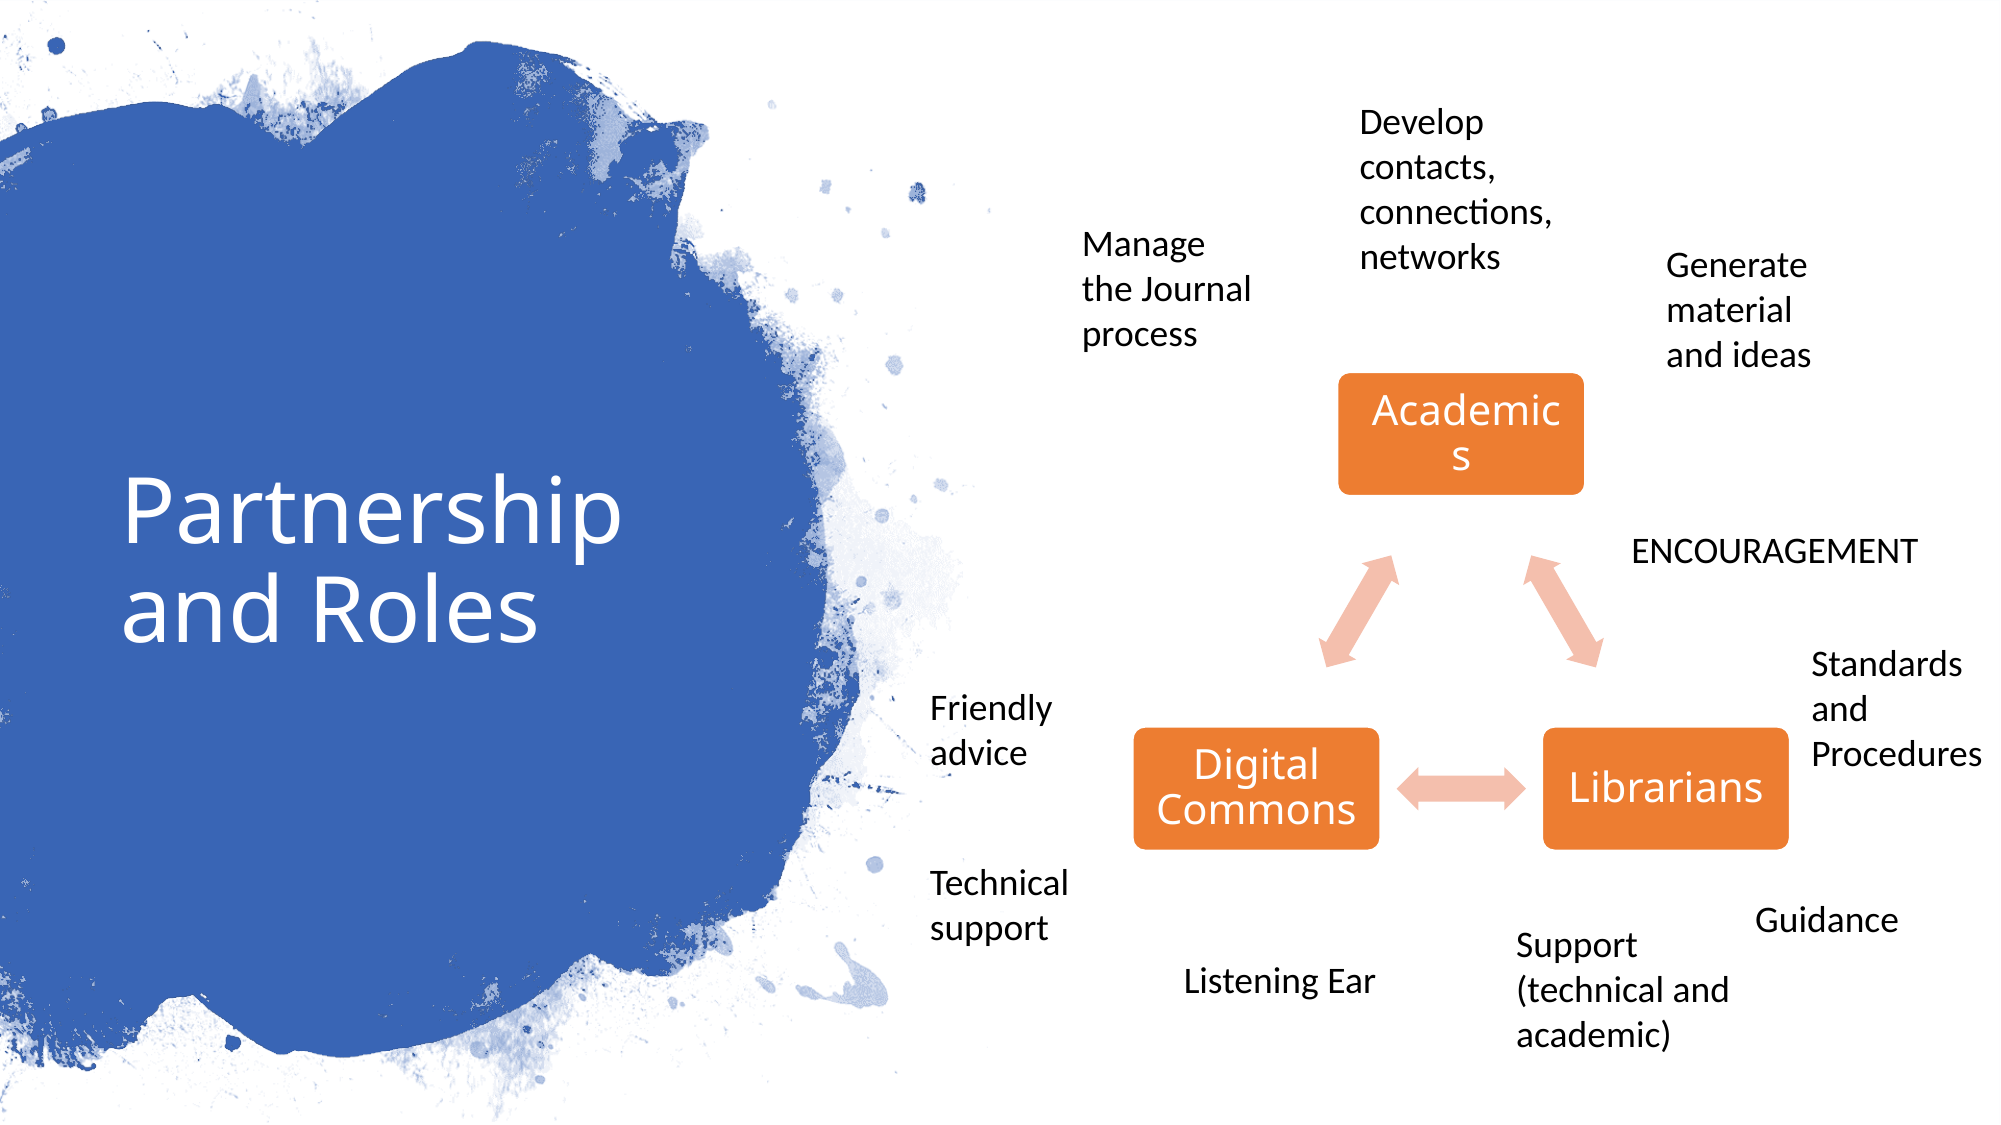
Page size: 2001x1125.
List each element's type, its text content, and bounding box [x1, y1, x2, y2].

text_box Support (technical and academic) [1501, 912, 1754, 1064]
text_box Technical support [914, 850, 1135, 957]
picture [0, 0, 2000, 1125]
title Partnership and Roles [105, 336, 707, 790]
text_box Manage the Journal process [1066, 211, 1270, 364]
text_box Friendly advice [915, 675, 1088, 782]
text_box [1396, 767, 1526, 811]
text_box ENCOURAGEMENT [1616, 518, 1937, 580]
text_box Guidance [1740, 887, 1926, 949]
text_box [1318, 555, 1400, 668]
text_box Standards and Procedures [1796, 631, 2000, 782]
text_box Digital Commons [1132, 726, 1381, 851]
text_box Librarians [1542, 726, 1790, 851]
text_box [1523, 555, 1604, 668]
text_box Generate material and ideas [1651, 232, 1839, 384]
text_box Academics [1337, 372, 1586, 497]
text_box Develop contacts, connections, networks [1344, 89, 1578, 287]
text_box Listening Ear [1168, 948, 1432, 1010]
